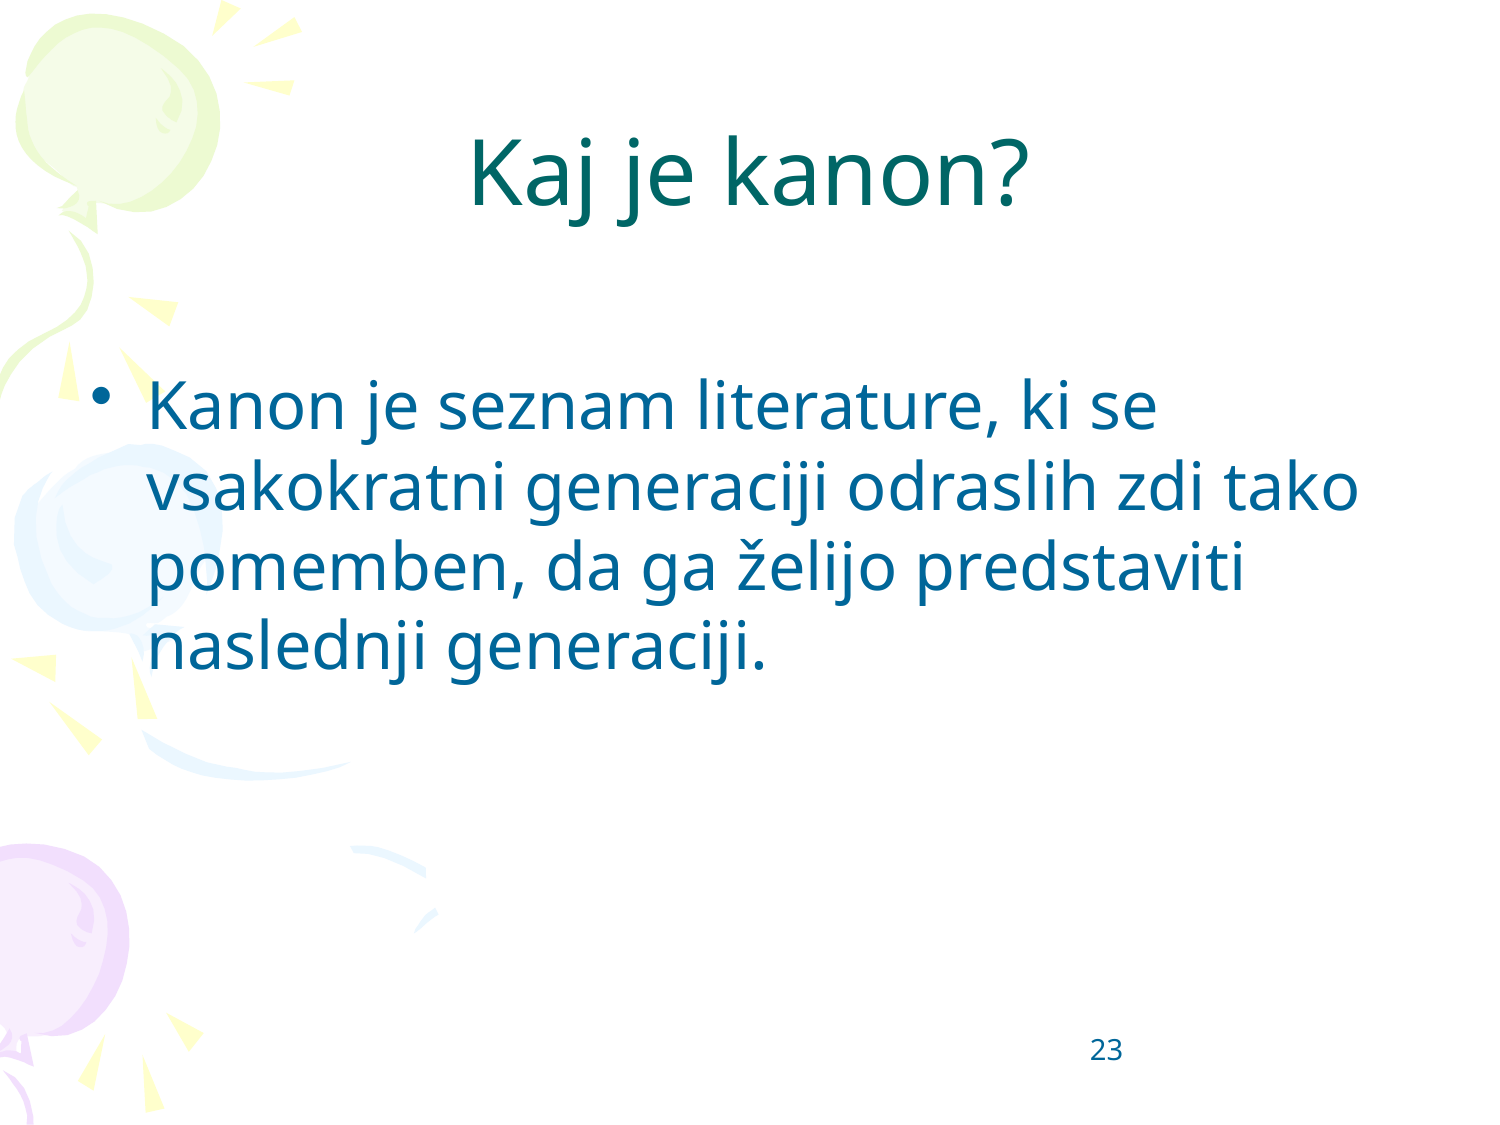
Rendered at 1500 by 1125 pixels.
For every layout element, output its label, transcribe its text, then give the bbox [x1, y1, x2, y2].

list Kanon je seznam literature, ki se vsakokratni generaciji odraslih zdi tako pomemben, da ga želijo predstaviti naslednji generaciji. [75, 262, 1425, 994]
title Kaj je kanon? [72, 16, 1425, 233]
slide_number <number> [1074, 1024, 1425, 1100]
